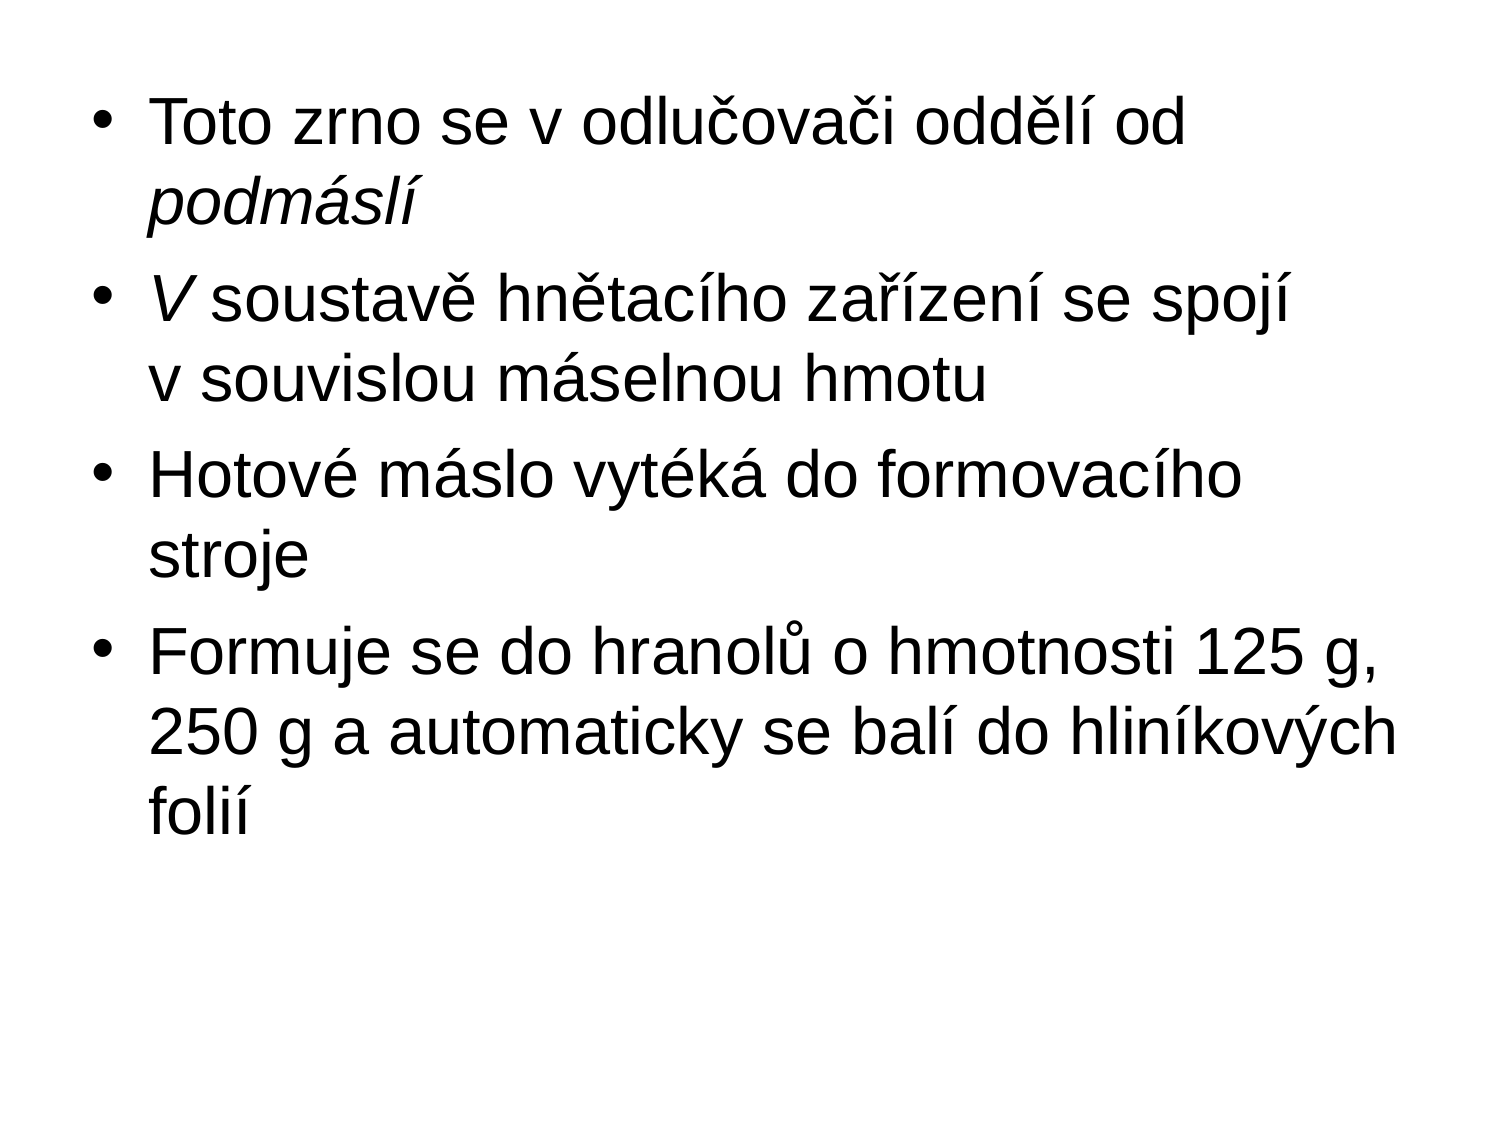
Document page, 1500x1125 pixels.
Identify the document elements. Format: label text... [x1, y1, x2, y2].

list Toto zrno se v odlučovači oddělí od podmáslí V soustavě hnětacího zařízení se spojí v souvislou máselnou hmotu Hotové máslo vytéká do formovacího stroje Formuje se do hranolů o hmotnosti 125 g, 250 g a automaticky se balí do hliníkových folií [76, 70, 1427, 1010]
